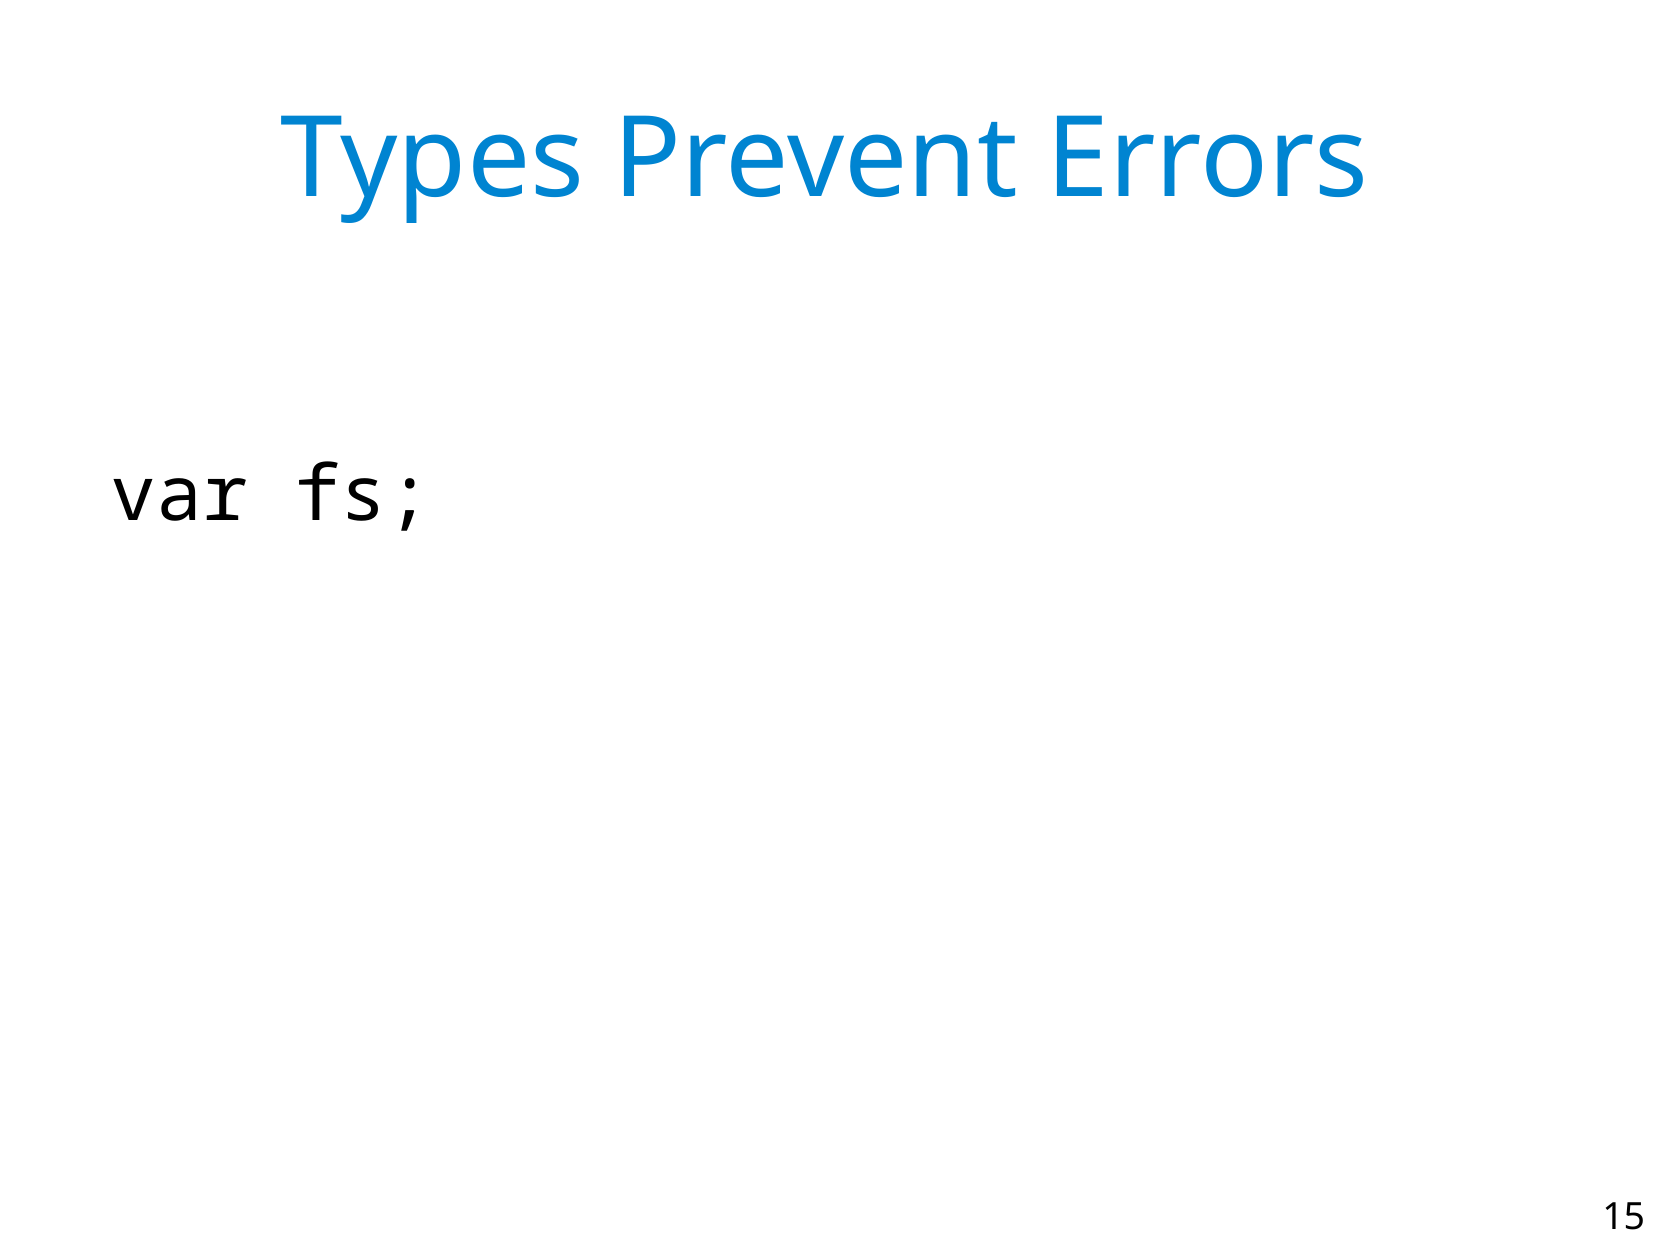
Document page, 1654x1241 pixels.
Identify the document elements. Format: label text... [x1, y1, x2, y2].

text_box var fs; printf(fs, 5); [45, 439, 1621, 1241]
title Types Prevent Errors [60, 49, 1591, 257]
